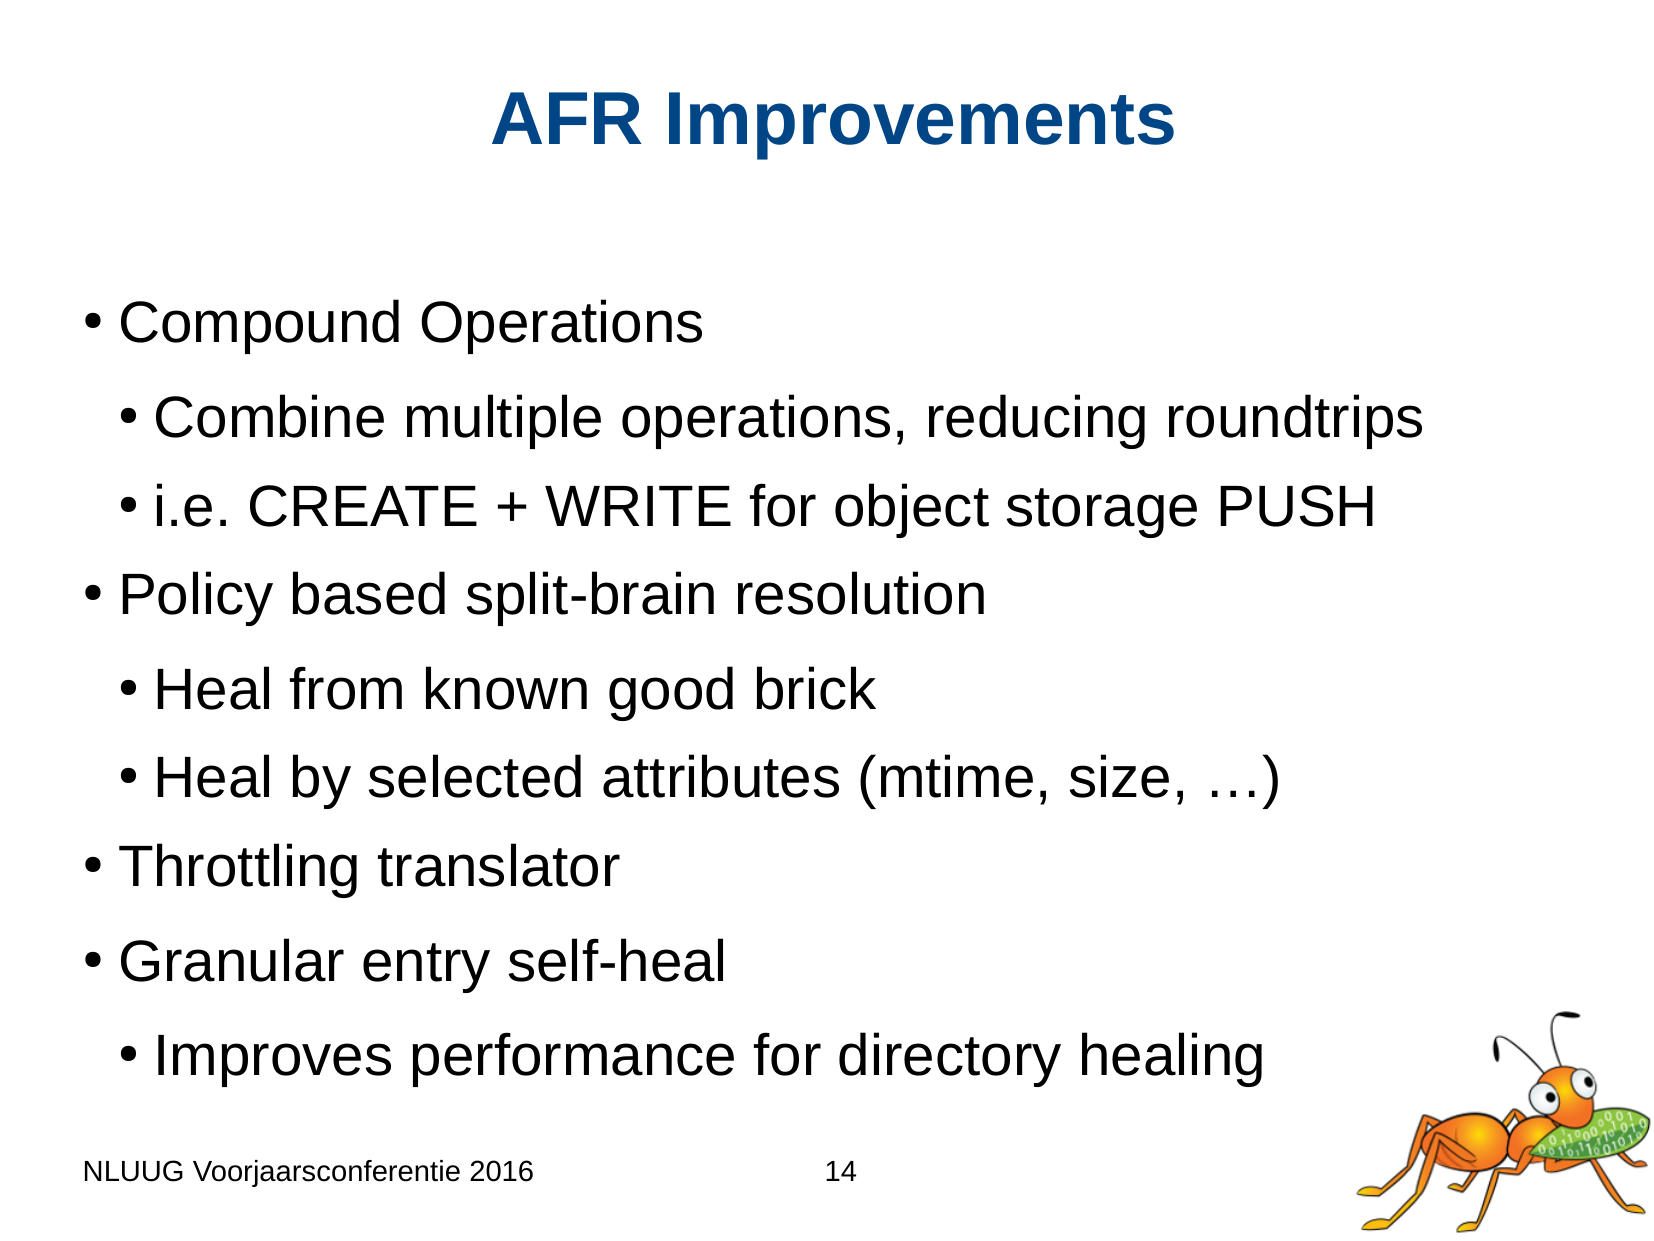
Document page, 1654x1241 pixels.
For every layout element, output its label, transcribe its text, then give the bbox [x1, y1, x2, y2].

picture [1353, 1009, 1654, 1235]
list Compound Operations Combine multiple operations, reducing roundtrips i.e. CREATE + WRITE for object storage PUSH Policy based split-brain resolution Heal from known good brick Heal by selected attributes (mtime, size, …) Throttling translator Granular entry self-heal Improves performance for directory healing [82, 290, 1571, 1109]
title AFR Improvements [90, 15, 1579, 223]
